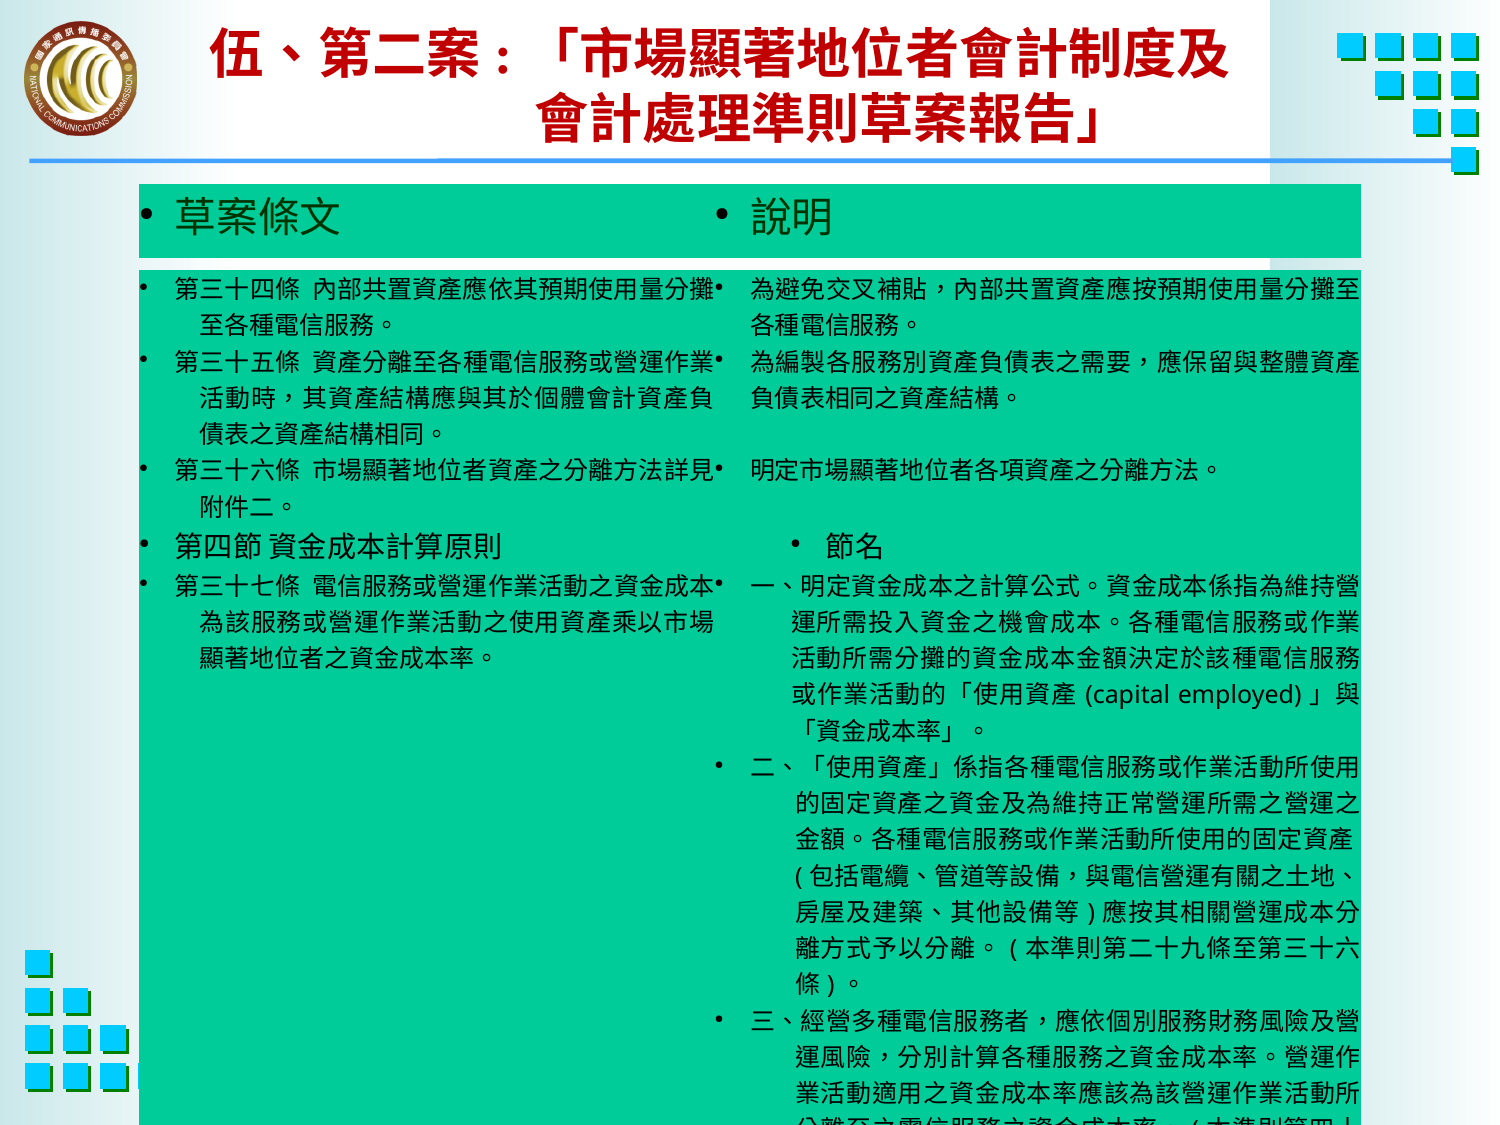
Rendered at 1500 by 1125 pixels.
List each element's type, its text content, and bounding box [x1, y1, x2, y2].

table_cell 為編製各服務別資產負債表之需要，應保留與整體資產負債表相同之資產結構。 [715, 342, 1361, 451]
table_cell 第四節 資金成本計算原則 [139, 524, 715, 566]
table_cell 一、明定資金成本之計算公式。資金成本係指為維持營運所需投入資金之機會成本。各種電信服務或作業活動所需分攤的資金成本金額決定於該種電信服務或作業活動的「使用資產(capital employed)」與「資金成本率」。 二、「使用資產」係指各種電信服務或作業活動所使用的固定資產之資金及為維持正常營運所需之營運之金額。各種電信服務或作業活動所使用的固定資產(包括電纜、管道等設備，與電信營運有關之土地、房屋及建築、其他設備等)應按其相關營運成本分離方式予以分離。(本準則第二十九條至第三十六條)。 三、經營多種電信服務者，應依個別服務財務風險及營運風險，分別計算各種服務之資金成本率。營運作業活動適用之資金成本率應該為該營運作業活動所分離至之電信服務之資金成本率。(本準則第四十條) [715, 566, 1361, 1125]
table_cell 第三十五條 資產分離至各種電信服務或營運作業活動時，其資產結構應與其於個體會計資產負債表之資產結構相同。 [139, 342, 715, 451]
table_header 說明 [715, 184, 1361, 258]
table_cell 第三十七條 電信服務或營運作業活動之資金成本為該服務或營運作業活動之使用資產乘以市場顯著地位者之資金成本率。 [139, 566, 715, 1125]
table_header 第三十四條 內部共置資產應依其預期使用量分攤至各種電信服務。 [139, 270, 715, 342]
table_cell 明定市場顯著地位者各項資產之分離方法。 [715, 451, 1361, 524]
table_cell 第三十六條 市場顯著地位者資產之分離方法詳見附件二。 [139, 451, 715, 524]
table_header 草案條文 [139, 184, 715, 258]
table_header 為避免交叉補貼，內部共置資產應按預期使用量分攤至各種電信服務。 [715, 270, 1361, 342]
title 伍、第二案:「市場顯著地位者會計制度及會計處理準則草案報告」 [194, 7, 1247, 161]
table_cell 節名 [715, 524, 1361, 566]
